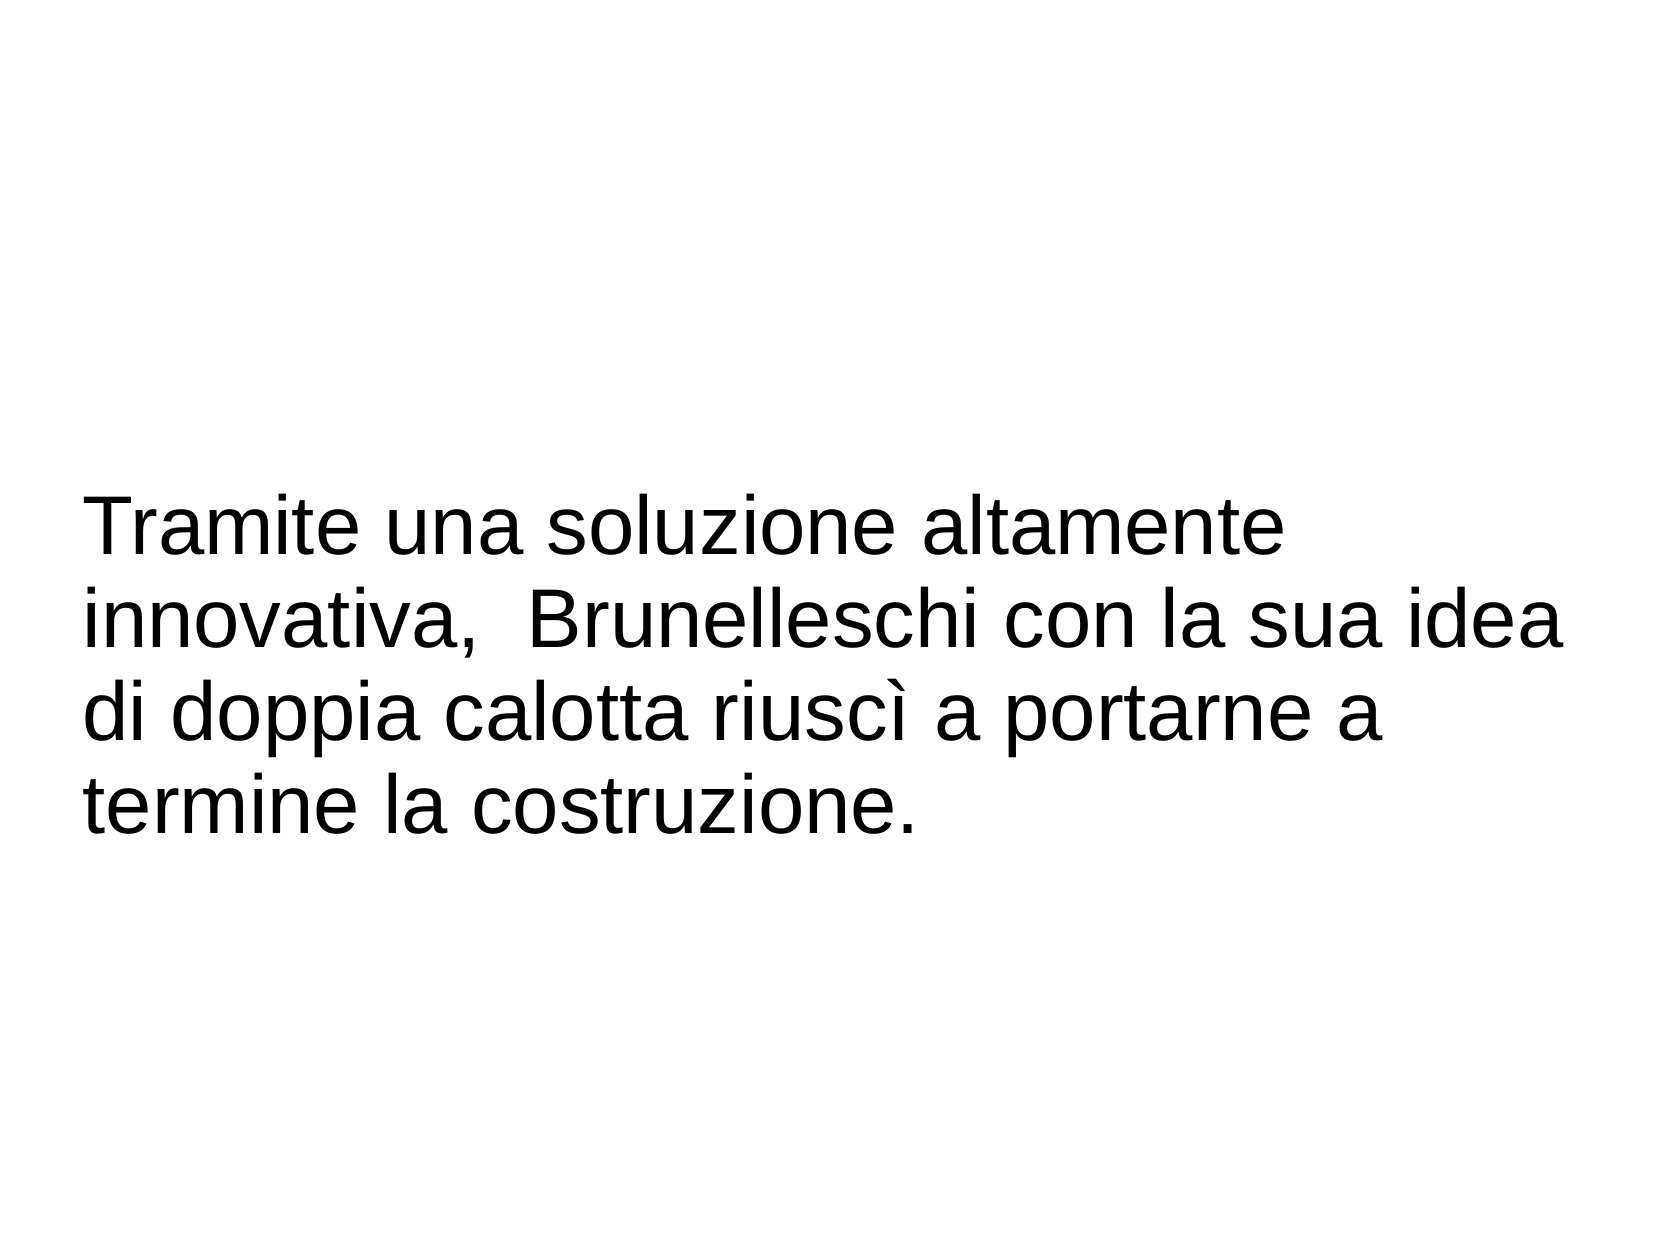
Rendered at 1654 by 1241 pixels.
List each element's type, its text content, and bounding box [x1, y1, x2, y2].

list Tramite una soluzione altamente innovativa, Brunelleschi con la sua idea di doppia calotta riuscì a portarne a termine la costruzione. [82, 290, 1571, 1109]
